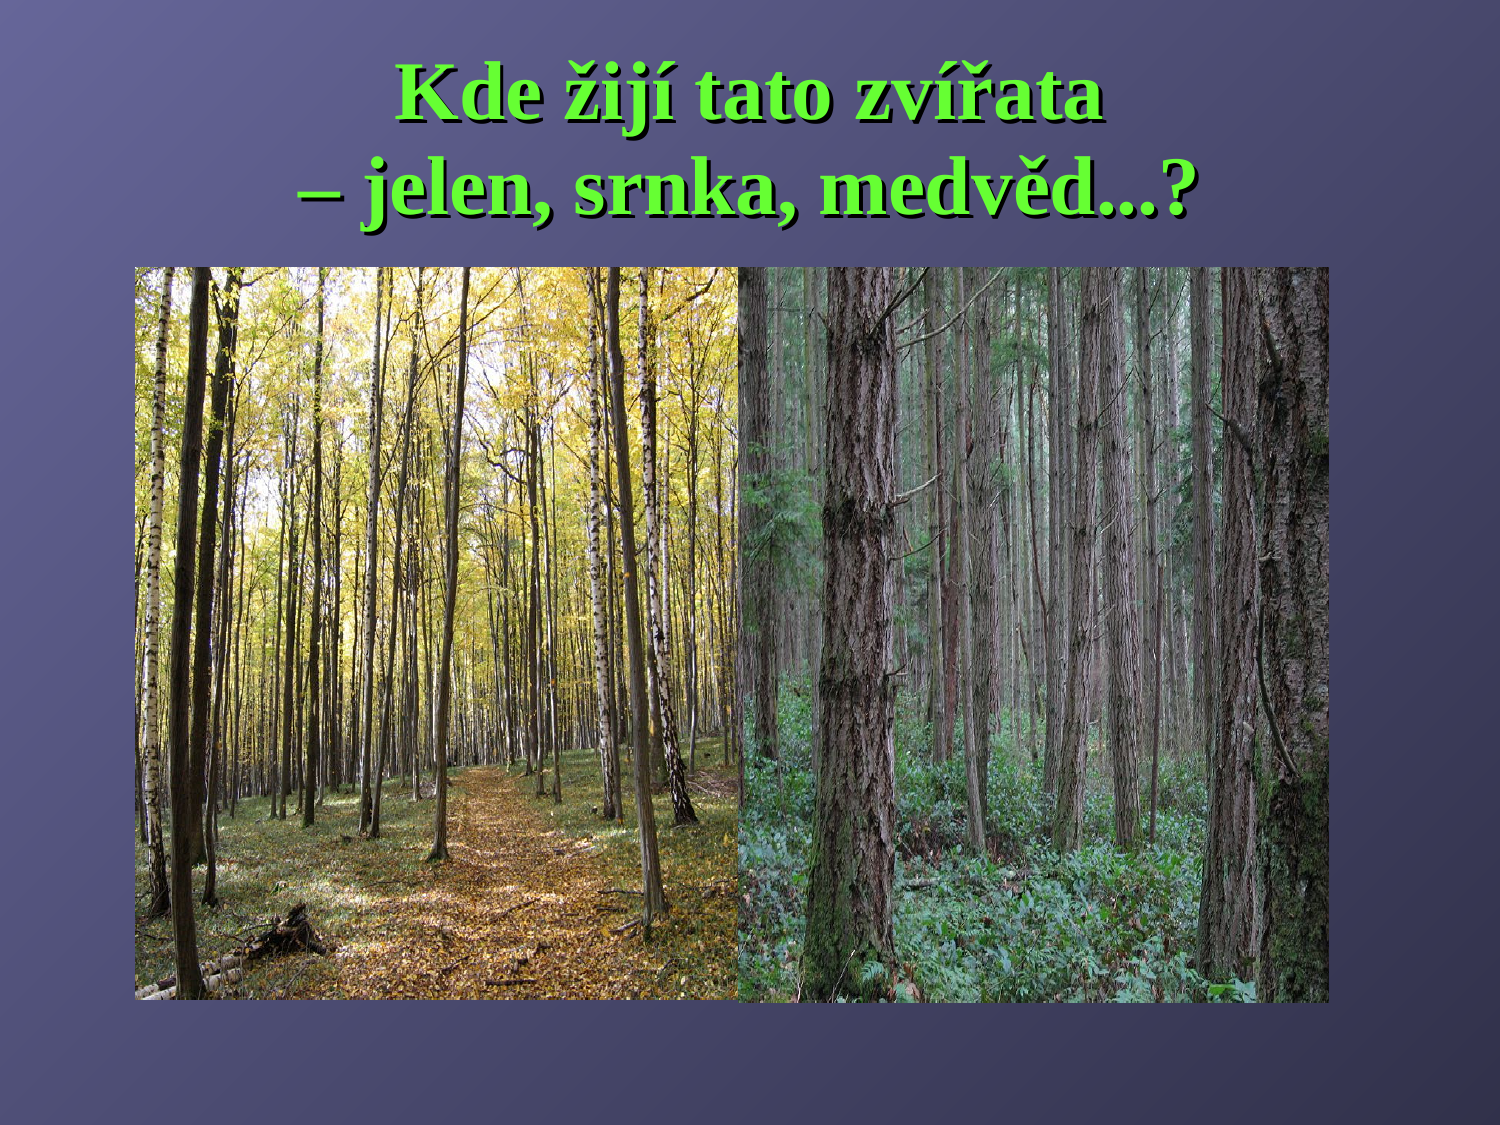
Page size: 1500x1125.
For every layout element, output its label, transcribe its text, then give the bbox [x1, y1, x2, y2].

picture [135, 267, 1329, 1003]
title Kde žijí tato zvířata ‒ jelen, srnka, medvěd...? [75, 36, 1426, 242]
